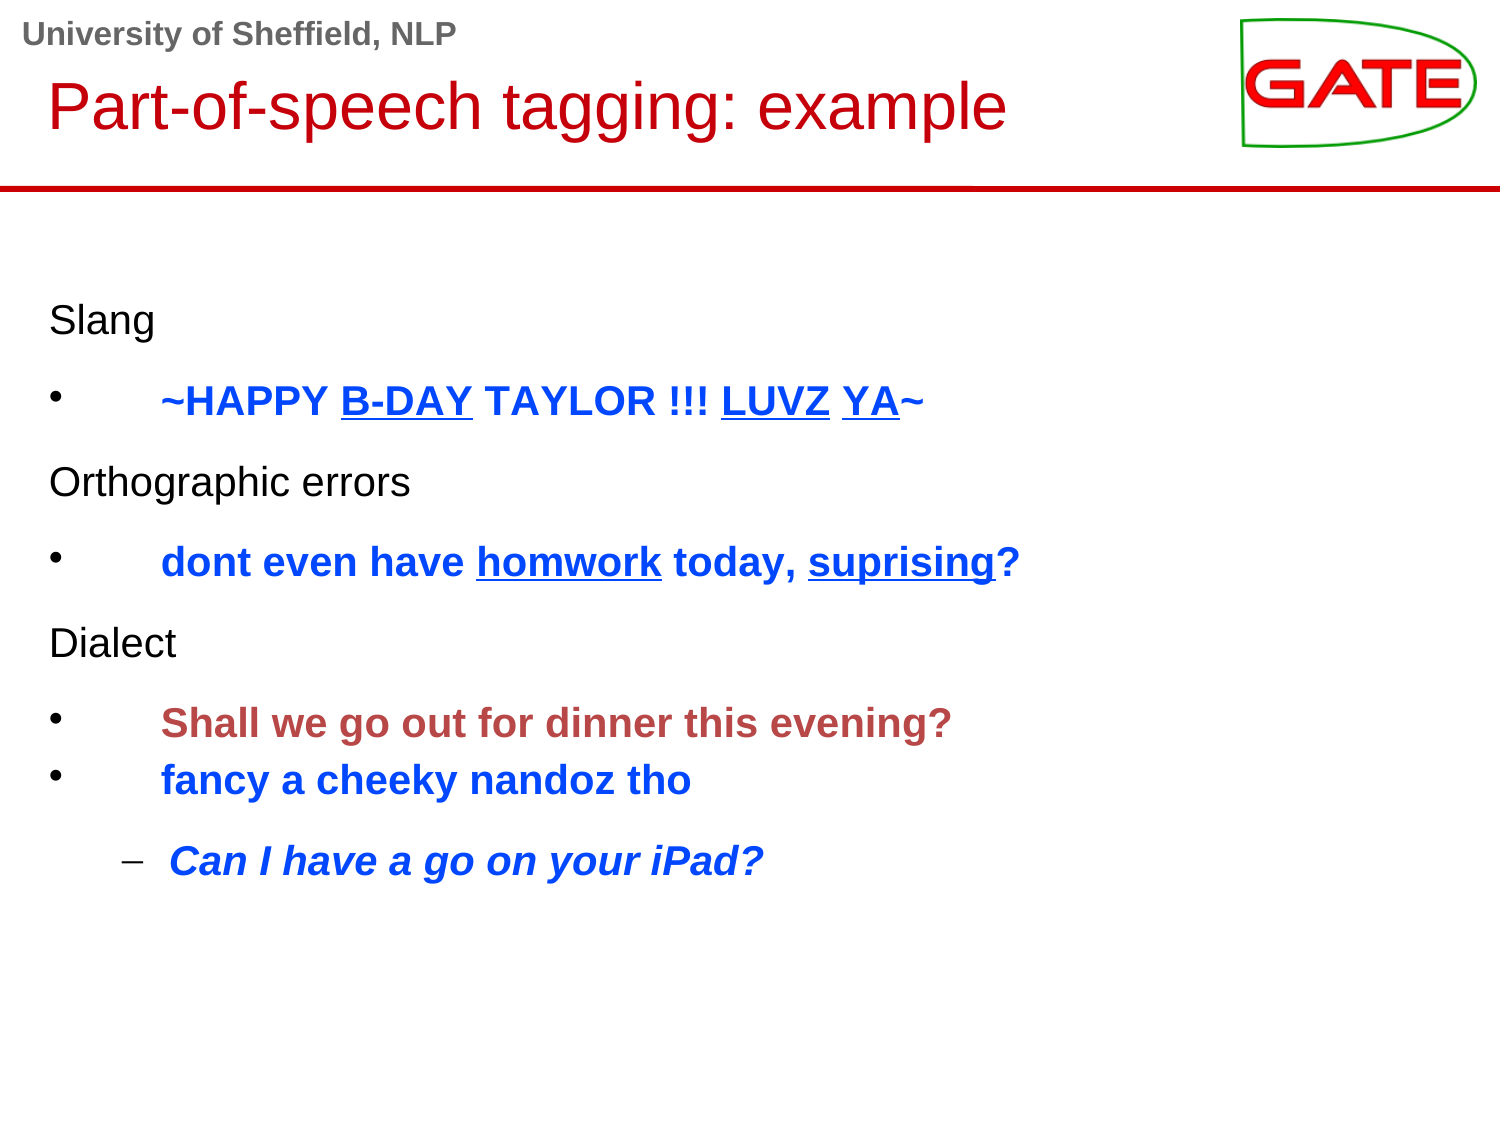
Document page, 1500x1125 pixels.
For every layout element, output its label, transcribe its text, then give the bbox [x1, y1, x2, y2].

text_box Part-of-speech tagging: example [47, 47, 1267, 168]
picture [1240, 18, 1477, 148]
text_box Slang ~HAPPY B-DAY TAYLOR !!! LUVZ YA~ Orthographic errors dont even have homwork today, suprising? Dialect Shall we go out for dinner this evening? fancy a cheeky nandoz tho Can I have a go on your iPad? [47, 212, 1500, 1064]
